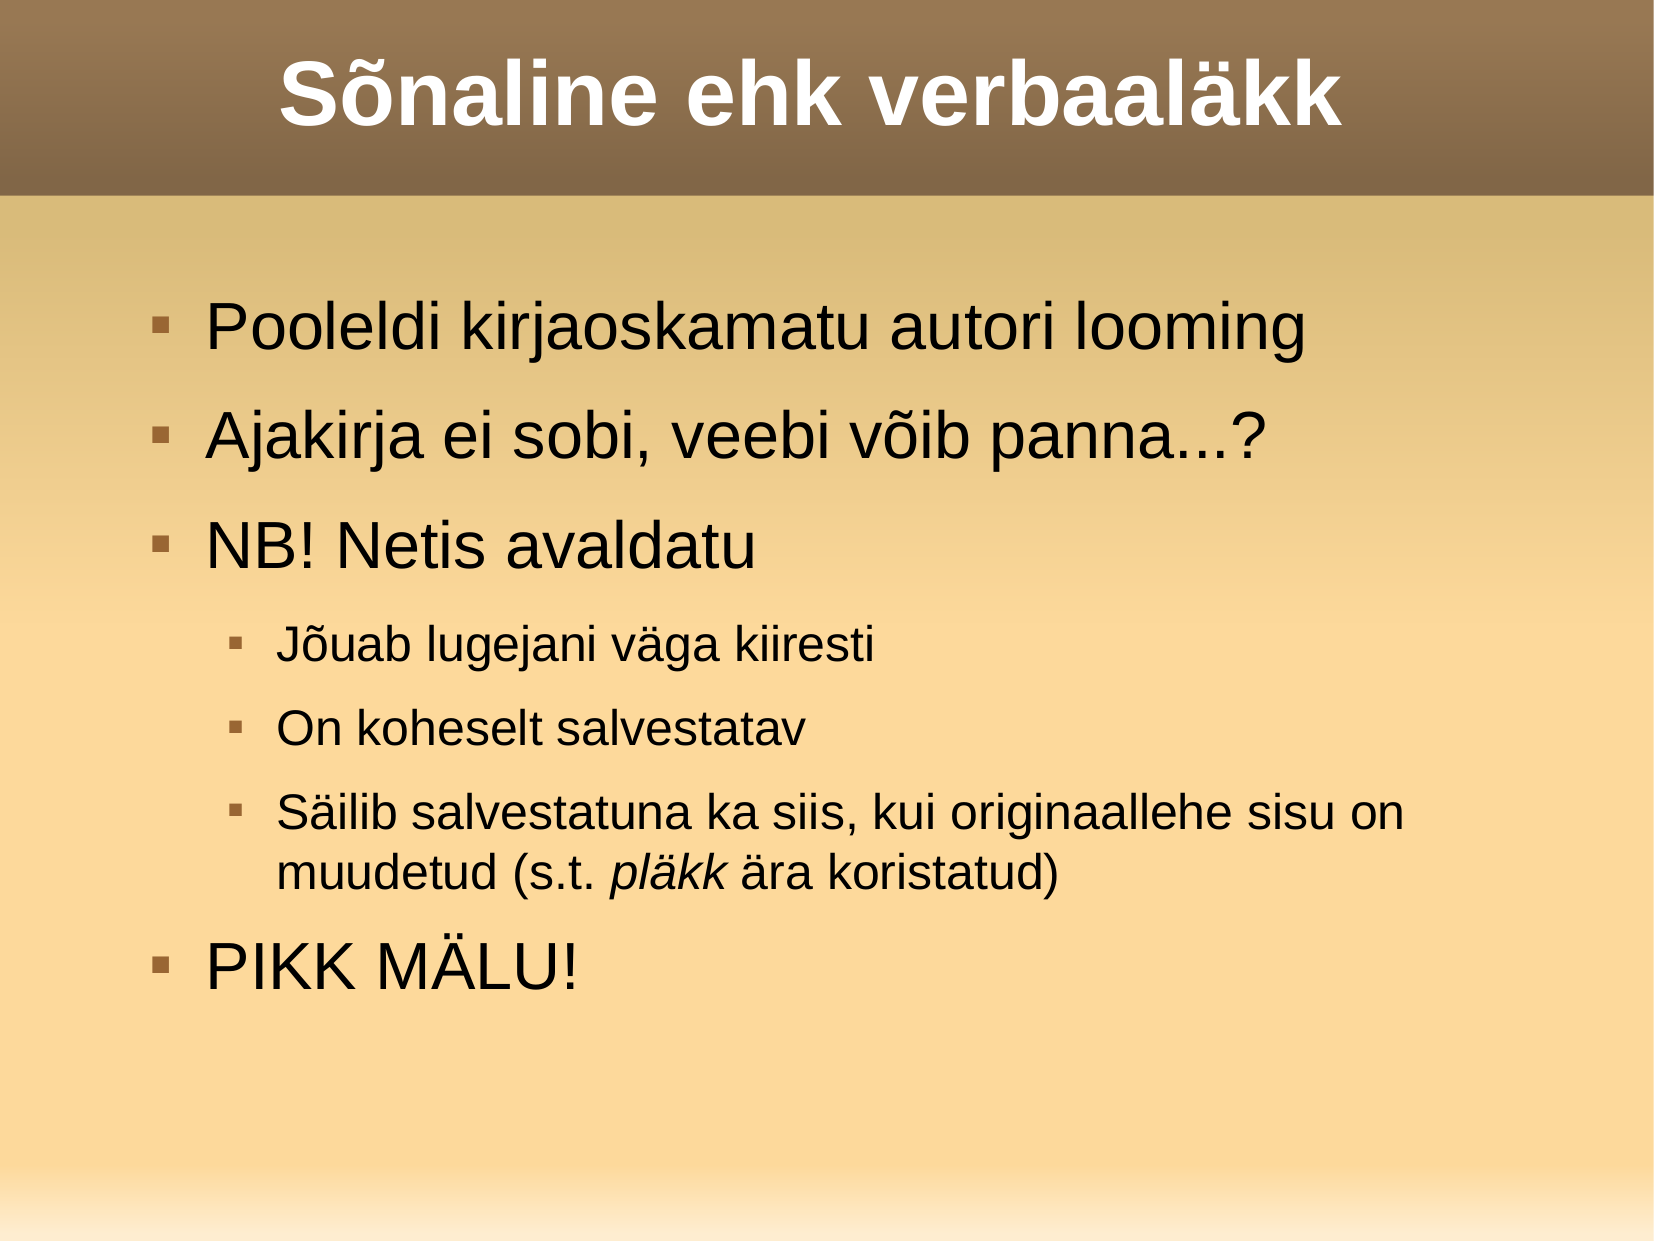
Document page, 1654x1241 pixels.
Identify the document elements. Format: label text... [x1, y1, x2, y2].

list Pooleldi kirjaoskamatu autori looming Ajakirja ei sobi, veebi võib panna...? NB! Netis avaldatu Jõuab lugejani väga kiiresti On koheselt salvestatav Säilib salvestatuna ka siis, kui originaallehe sisu on muudetud (s.t. pläkk ära koristatud) PIKK MÄLU! [134, 288, 1547, 1070]
picture [0, 0, 1654, 1241]
title Sõnaline ehk verbaaläkk [105, 0, 1517, 201]
